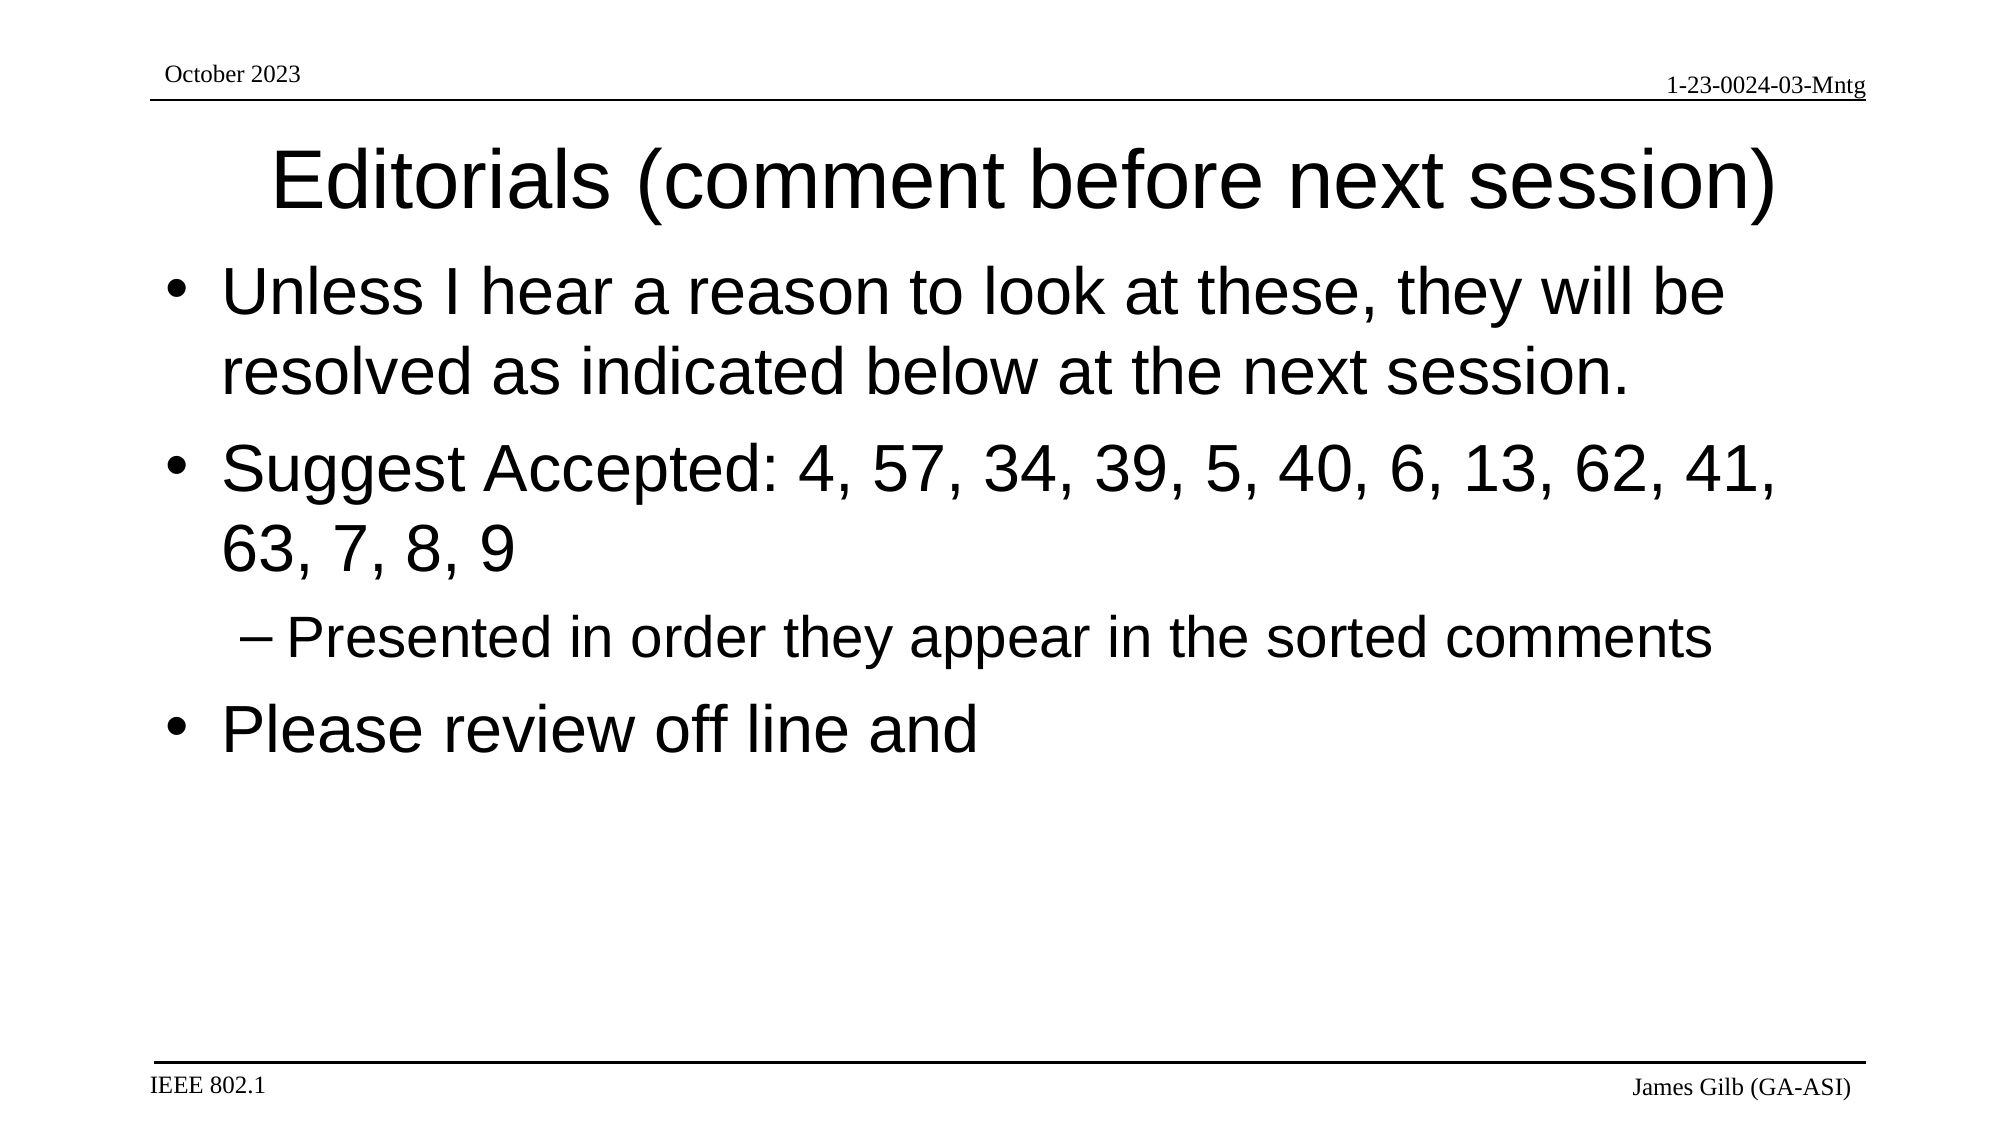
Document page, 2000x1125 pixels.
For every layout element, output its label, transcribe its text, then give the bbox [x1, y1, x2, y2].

title Editorials (comment before next session) [149, 112, 1900, 238]
list Unless I hear a reason to look at these, they will be resolved as indicated below at the next session. Suggest Accepted: 4, 57, 34, 39, 5, 40, 6, 13, 62, 41, 63, 7, 8, 9 Presented in order they appear in the sorted comments Please review off line and [149, 239, 1900, 1051]
